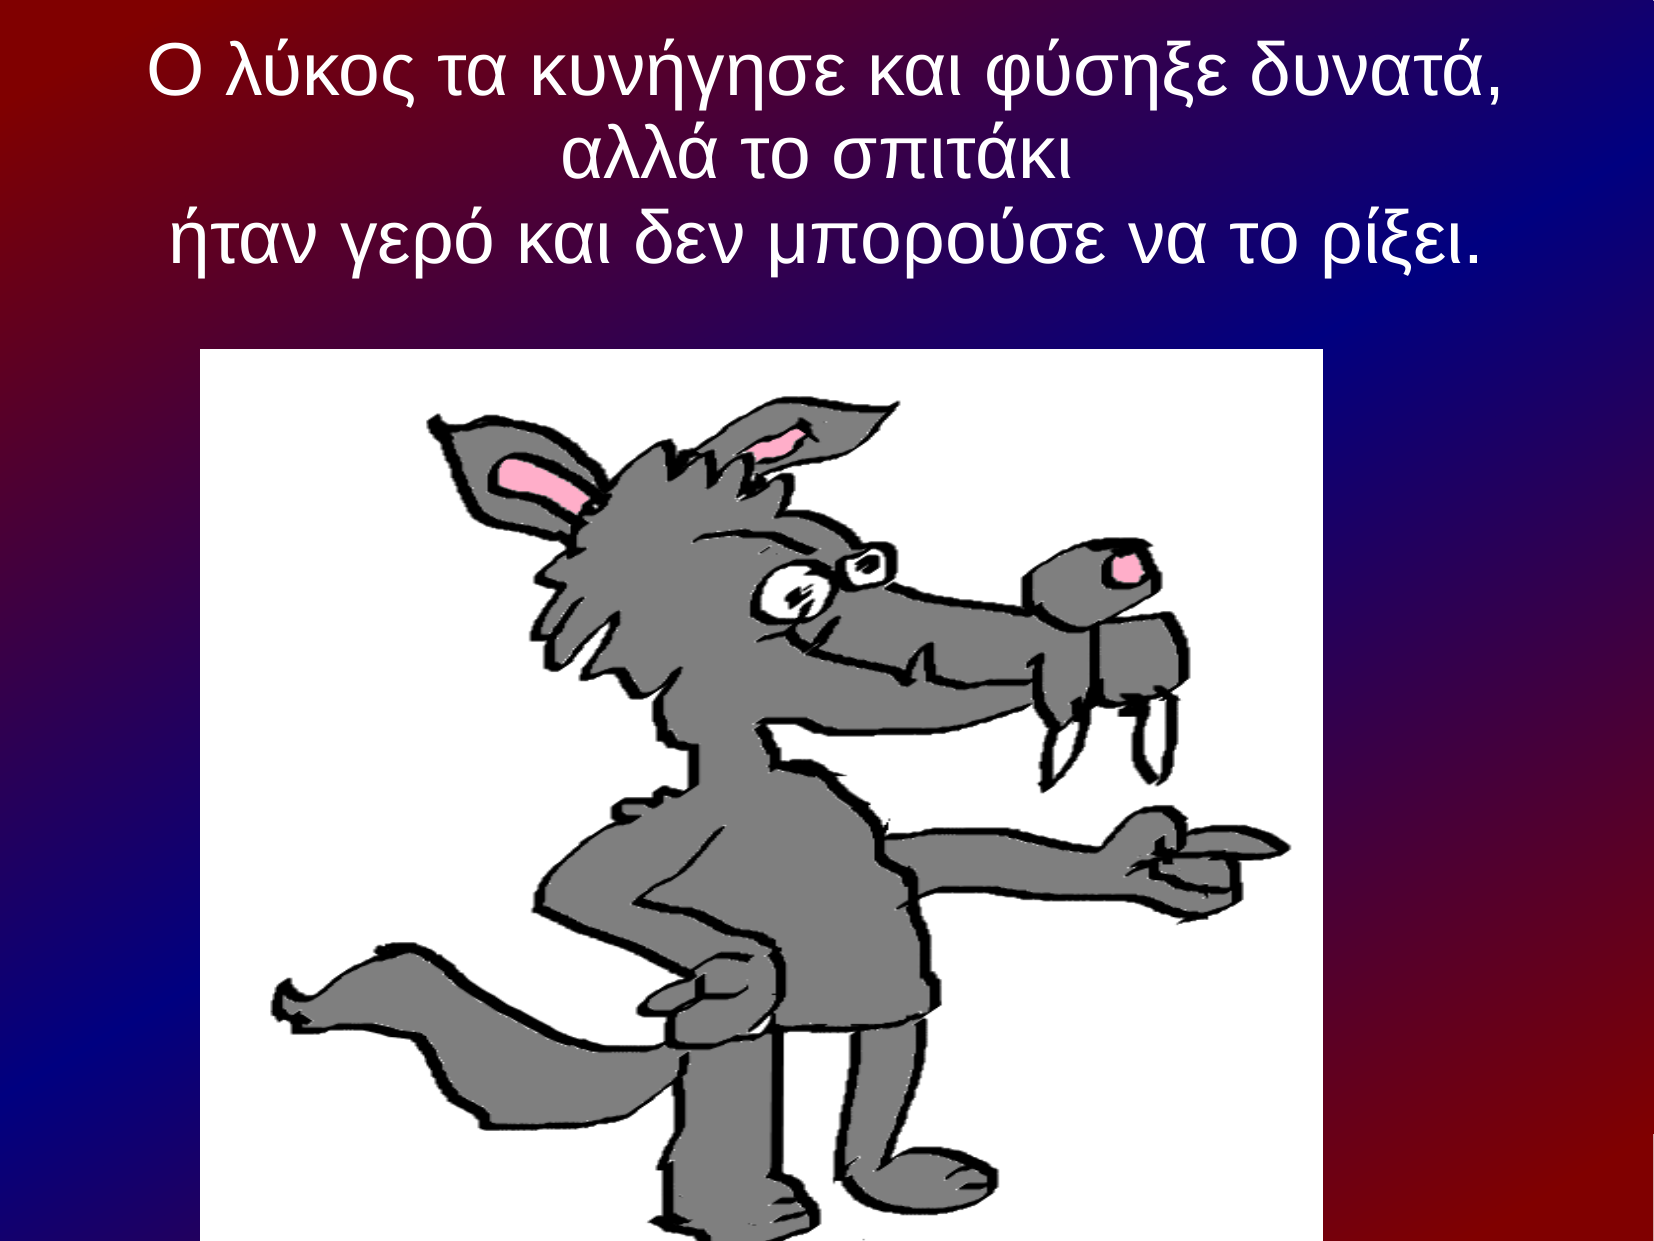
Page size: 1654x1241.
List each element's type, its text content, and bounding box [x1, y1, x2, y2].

picture [200, 349, 1323, 1241]
title Ο λύκος τα κυνήγησε και φύσηξε δυνατά, αλλά το σπιτάκι ήταν γερό και δεν μπορούσε να το ρίξει. [82, 27, 1571, 280]
